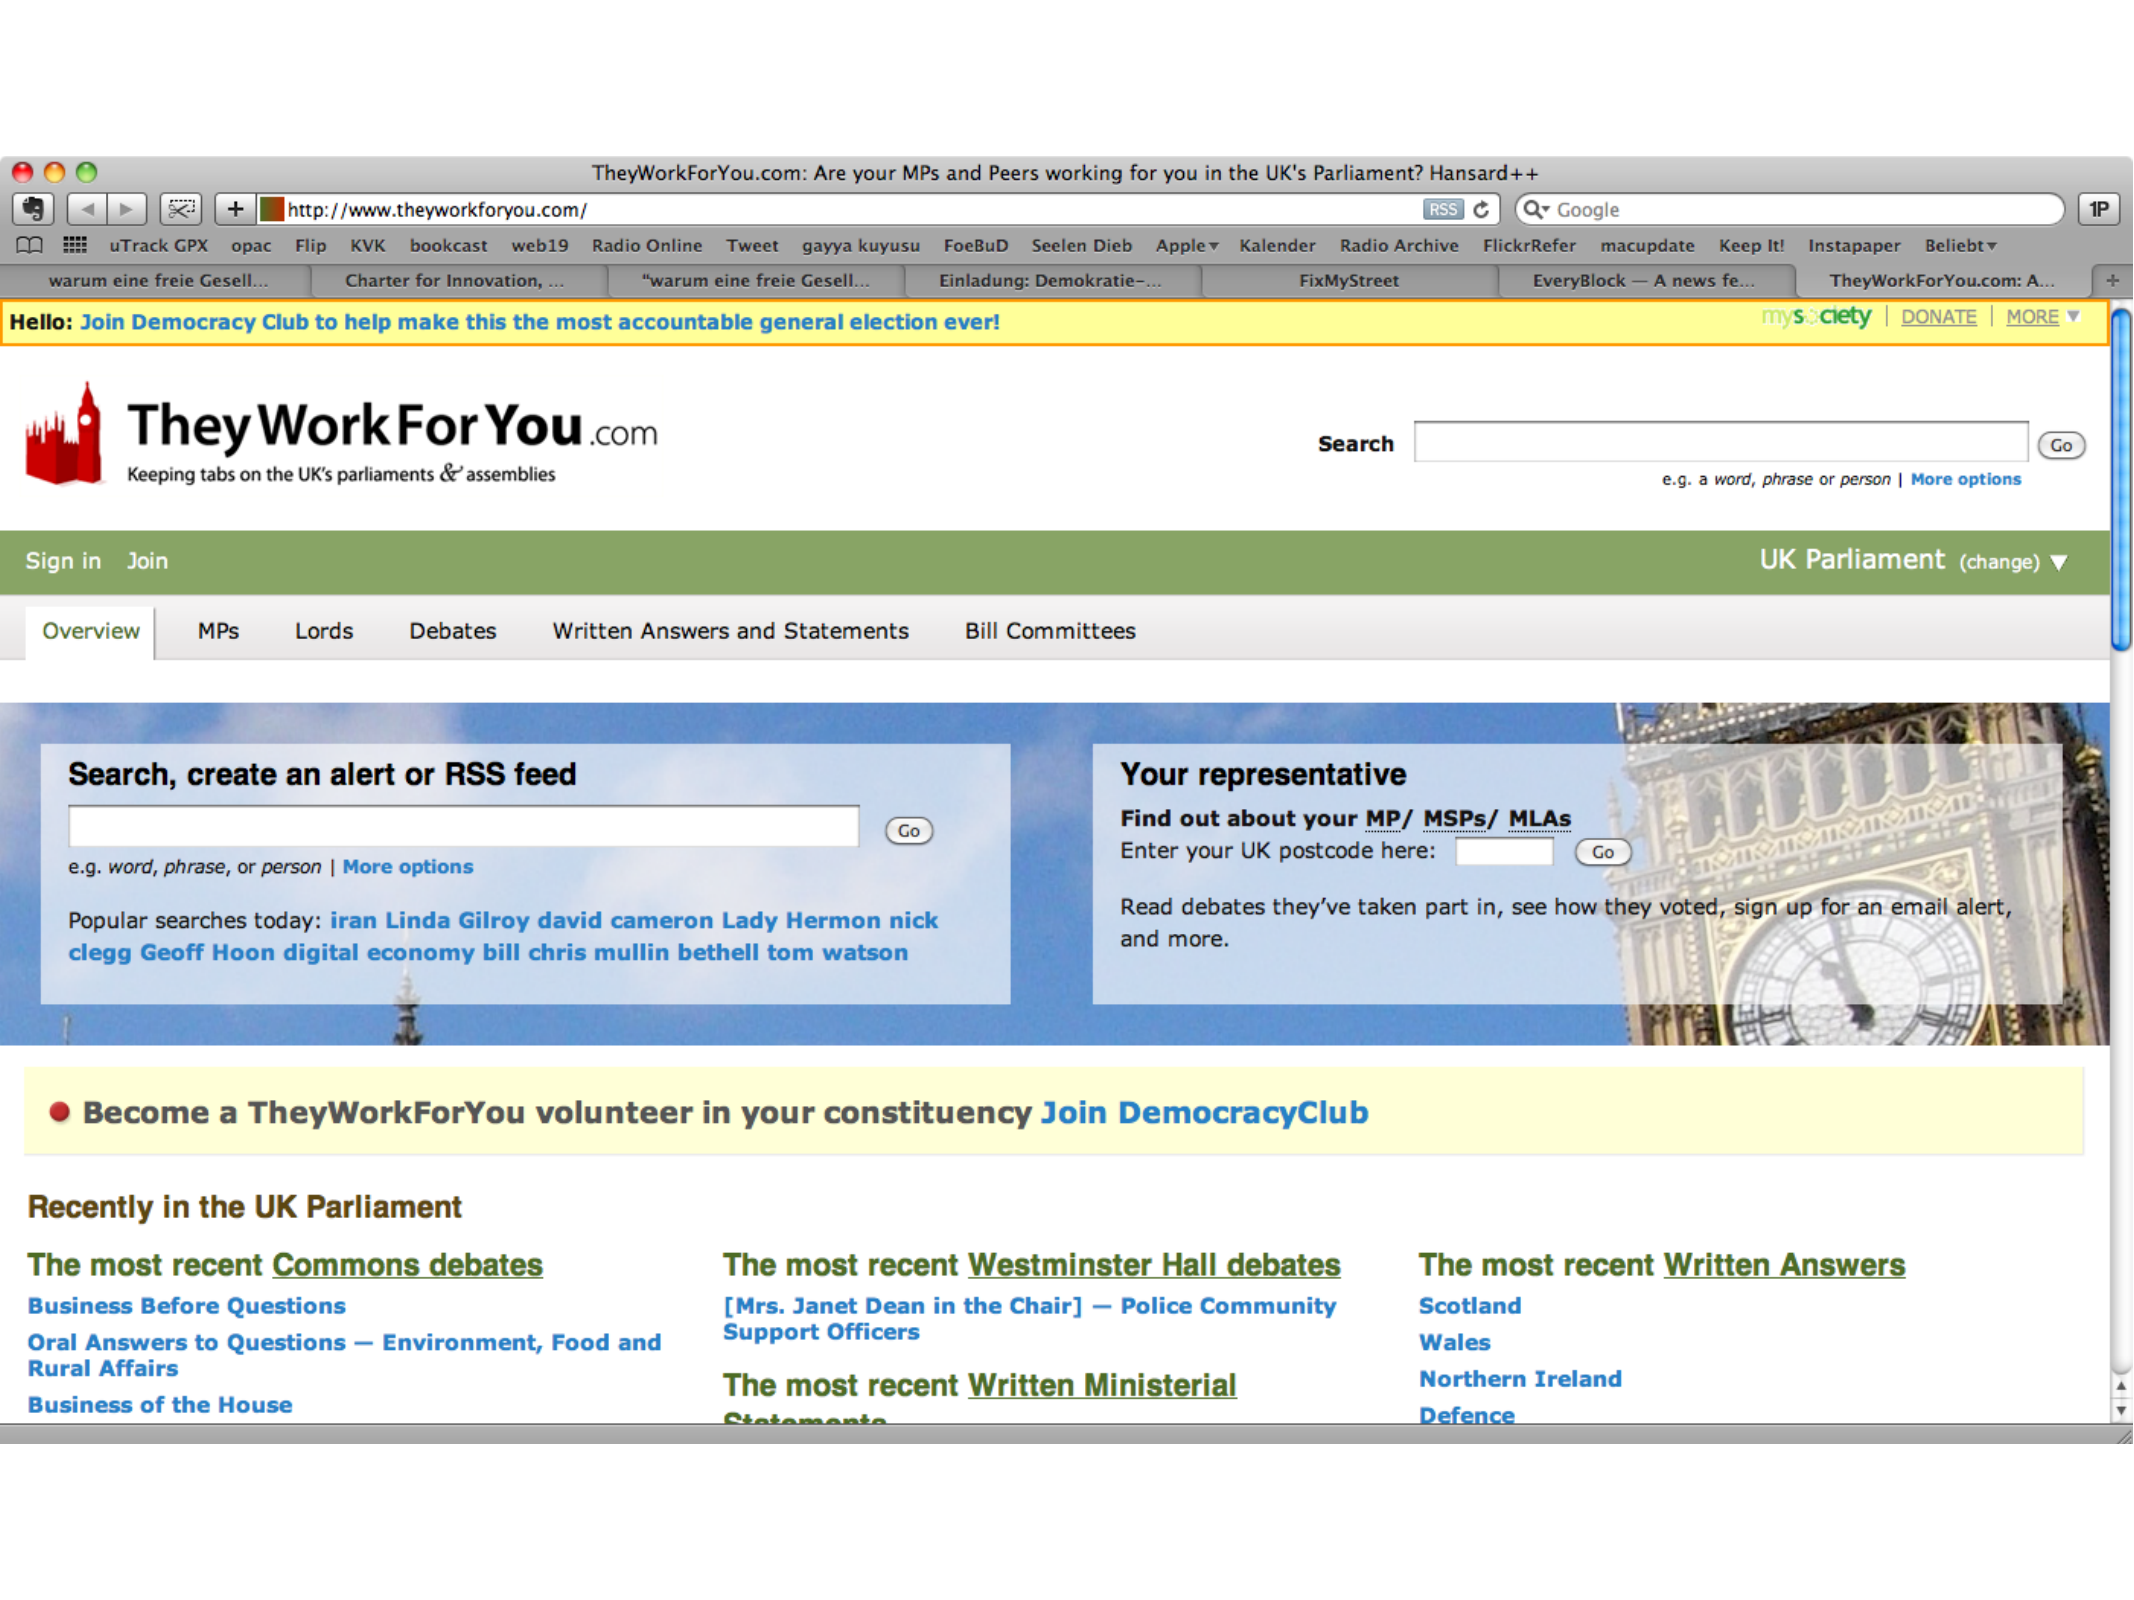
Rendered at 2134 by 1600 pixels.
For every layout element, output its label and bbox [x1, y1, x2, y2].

picture [0, 156, 2133, 1444]
